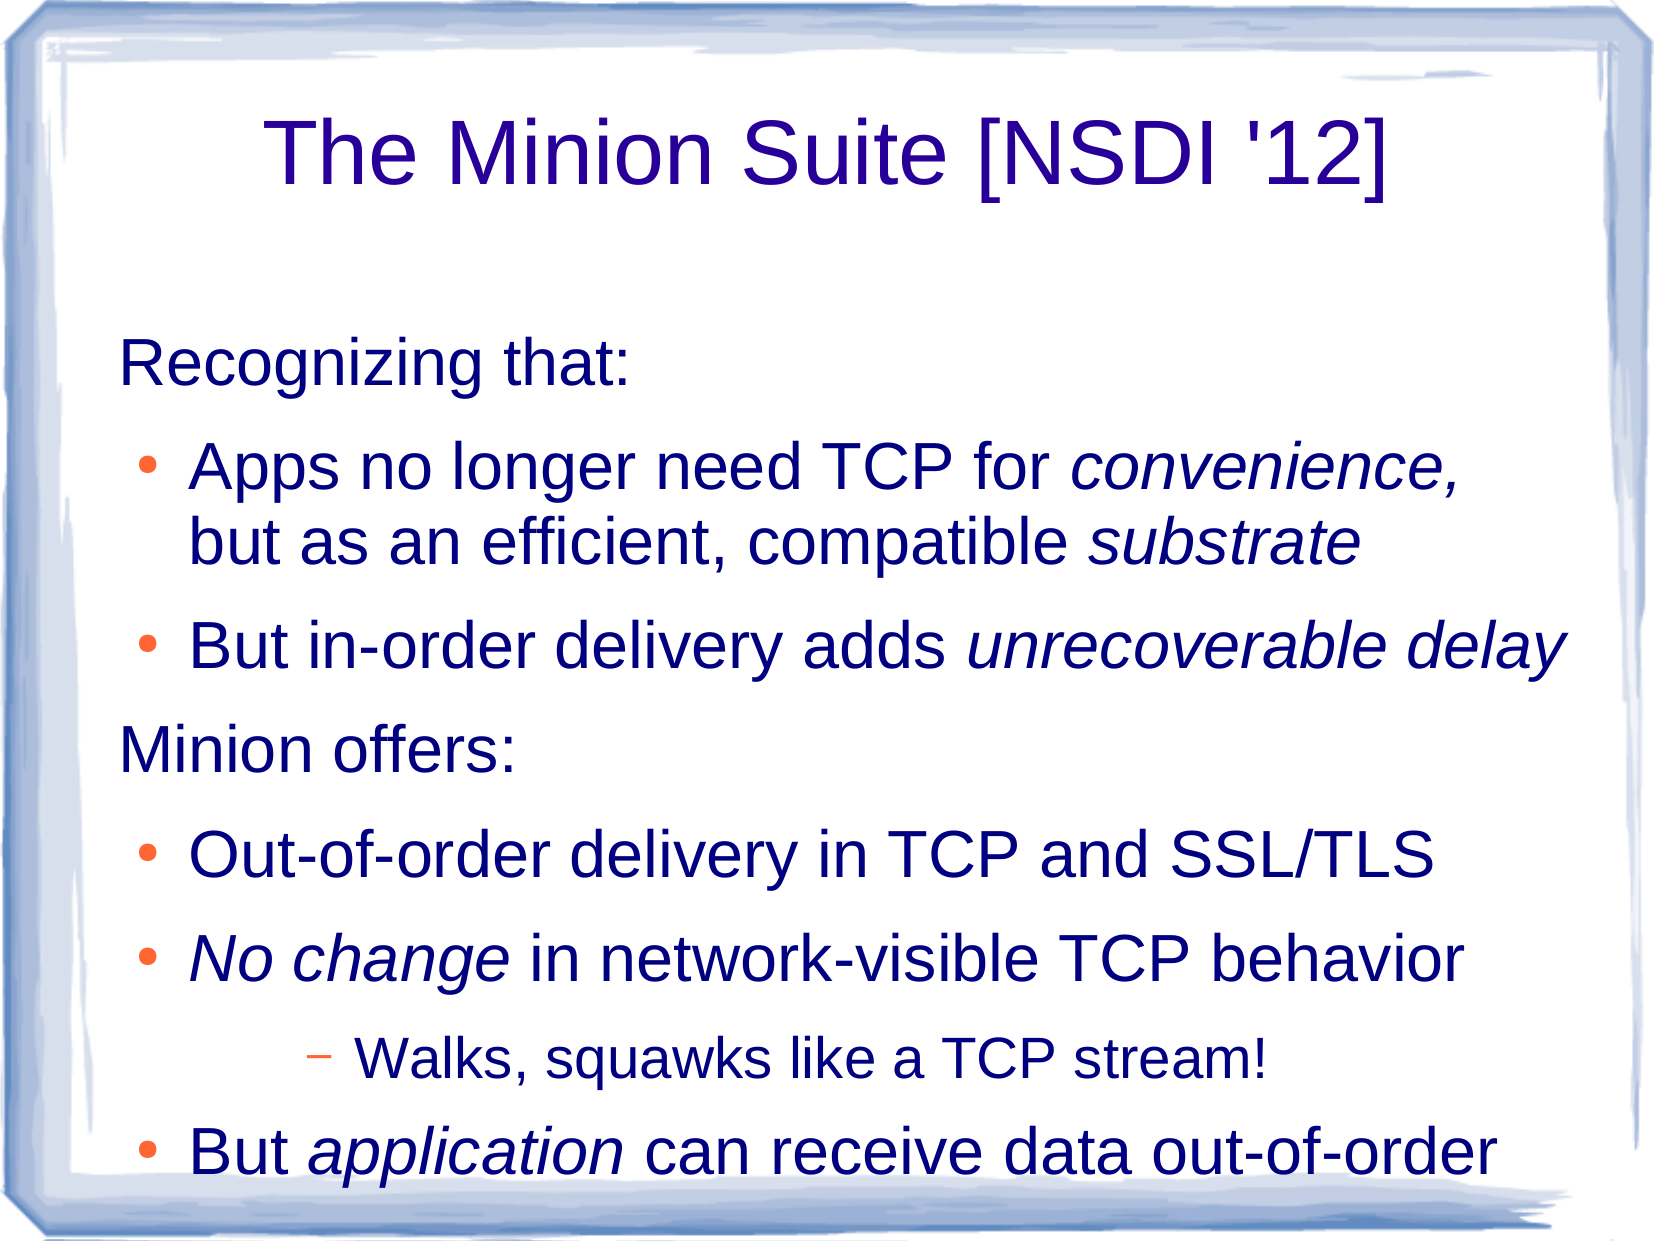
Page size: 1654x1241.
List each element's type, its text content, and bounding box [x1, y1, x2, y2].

list Recognizing that: Apps no longer need TCP for convenience, but as an efficient, compatible substrate But in-order delivery adds unrecoverable delay Minion offers: Out-of-order delivery in TCP and SSL/TLS No change in network-visible TCP behavior Walks, squawks like a TCP stream! But application can receive data out-of-order [118, 324, 1571, 1187]
title The Minion Suite [NSDI '12] [82, 49, 1571, 257]
picture [0, 0, 1654, 1241]
